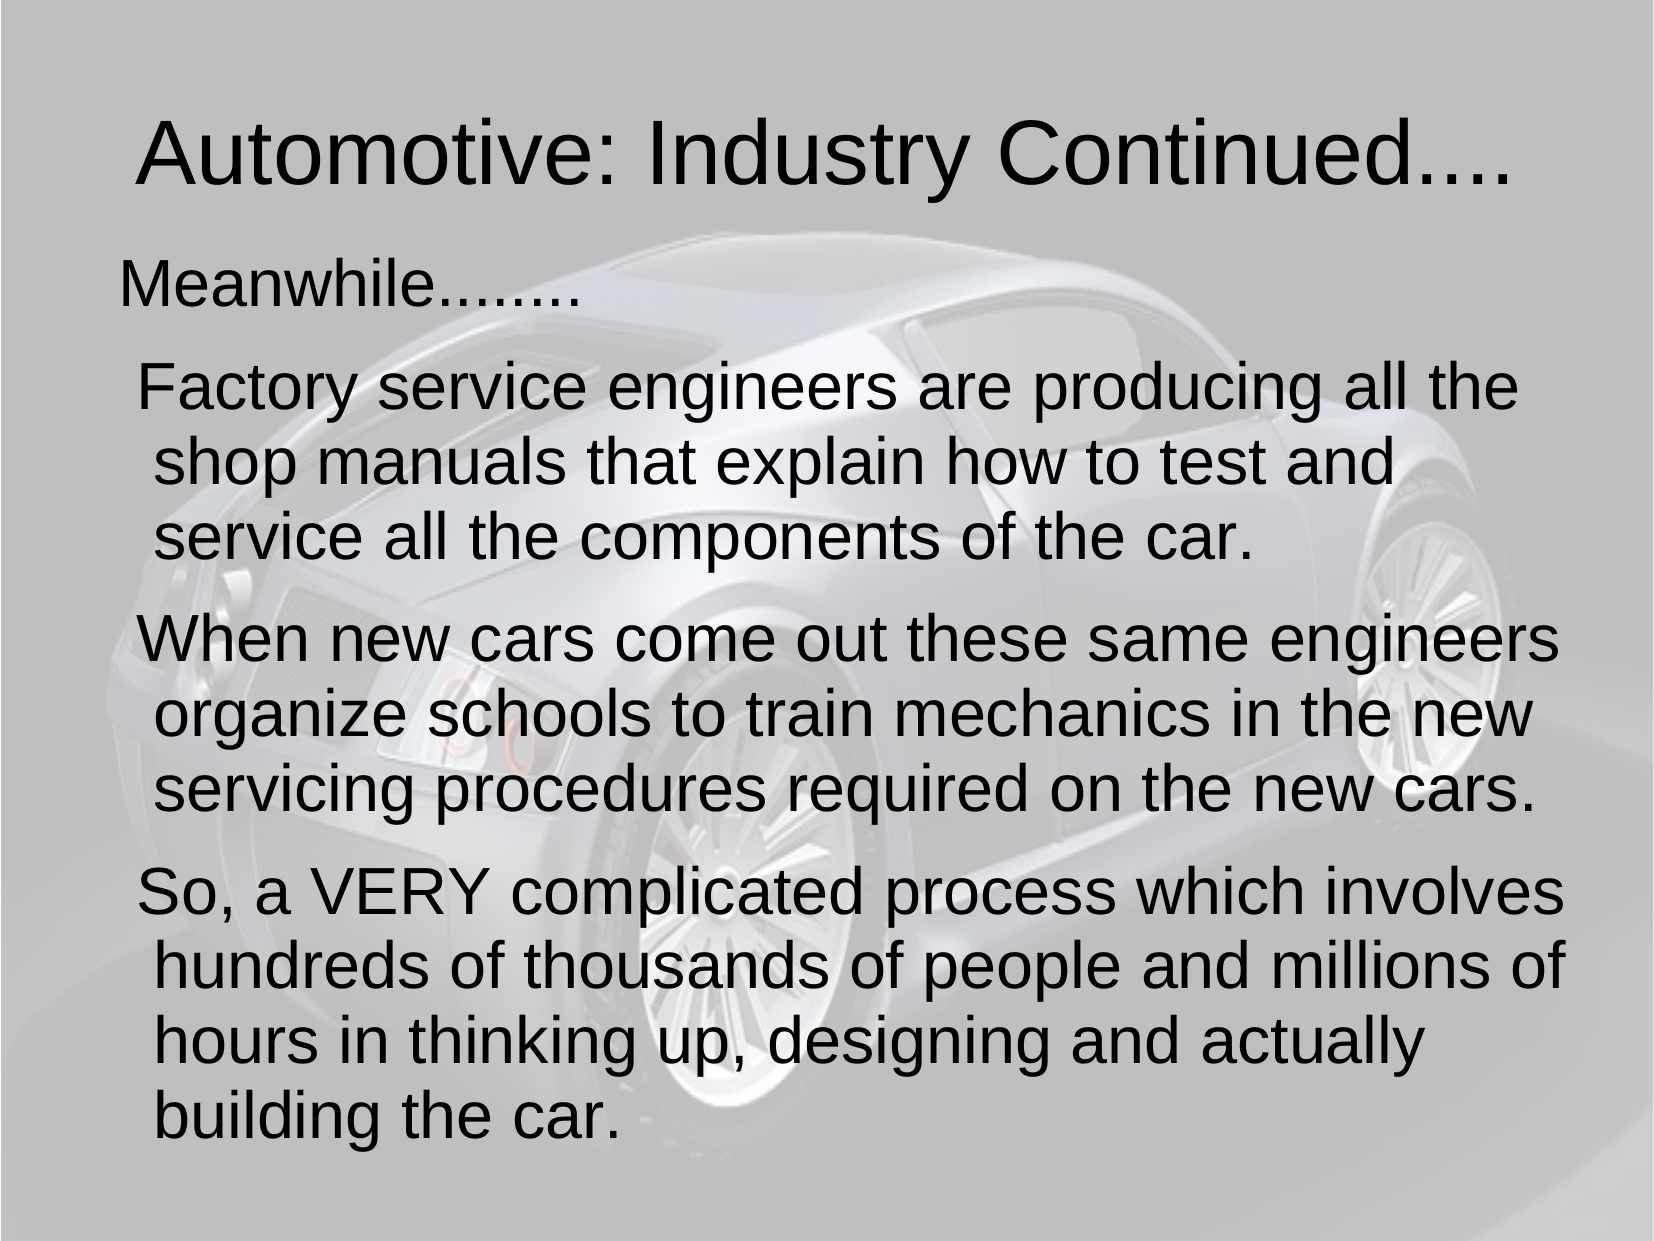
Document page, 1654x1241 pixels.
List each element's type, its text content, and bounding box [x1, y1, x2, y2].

title Automotive: Industry Continued.... [82, 49, 1571, 208]
picture [1, 0, 1654, 1241]
subtitle Meanwhile........ Factory service engineers are producing all the shop manuals that explain how to test and service all the components of the car. When new cars come out these same engineers organize schools to train mechanics in the new servicing procedures required on the new cars. So, a VERY complicated process which involves hundreds of thousands of people and millions of hours in thinking up, designing and actually building the car. [82, 208, 1571, 1191]
